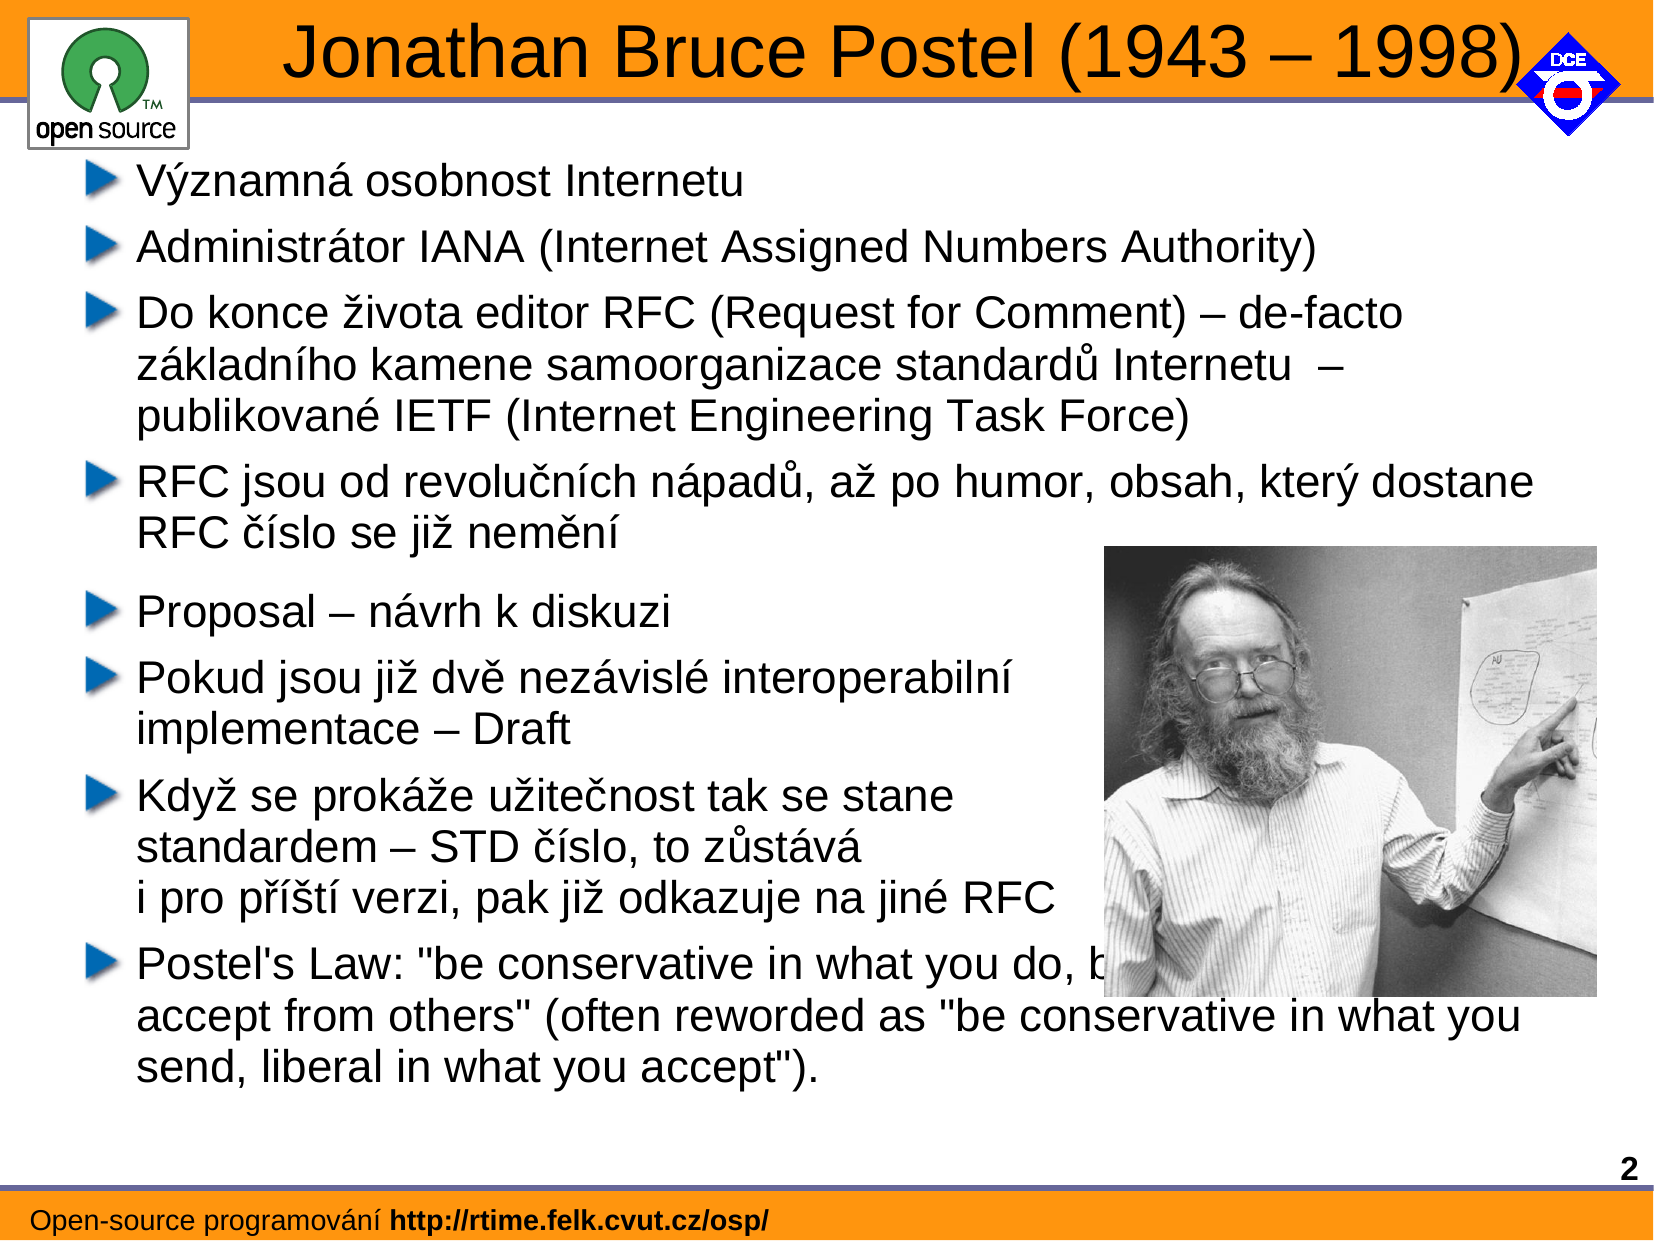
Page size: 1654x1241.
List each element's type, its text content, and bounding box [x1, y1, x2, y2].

list Významná osobnost Internetu Administrátor IANA (Internet Assigned Numbers Authority) Do konce života editor RFC (Request for Comment) – de-facto základního kamene samoorganizace standardů Internetu – publikované IETF (Internet Engineering Task Force) RFC jsou od revolučních nápadů, až po humor, obsah, který dostane RFC číslo se již nemění Proposal – návrh k diskuzi Pokud jsou již dvě nezávislé interoperabilní implementace – Draft Když se prokáže užitečnost tak se stane standardem – STD číslo, to zůstává i pro příští verzi, pak již odkazuje na jiné RFC Postel's Law: "be conservative in what you do, be liberal in what you accept from others" (often reworded as "be conservative in what you send, liberal in what you accept"). [65, 154, 1589, 1184]
title Jonathan Bruce Postel (1943 – 1998) [178, 4, 1631, 98]
picture [1104, 546, 1597, 997]
